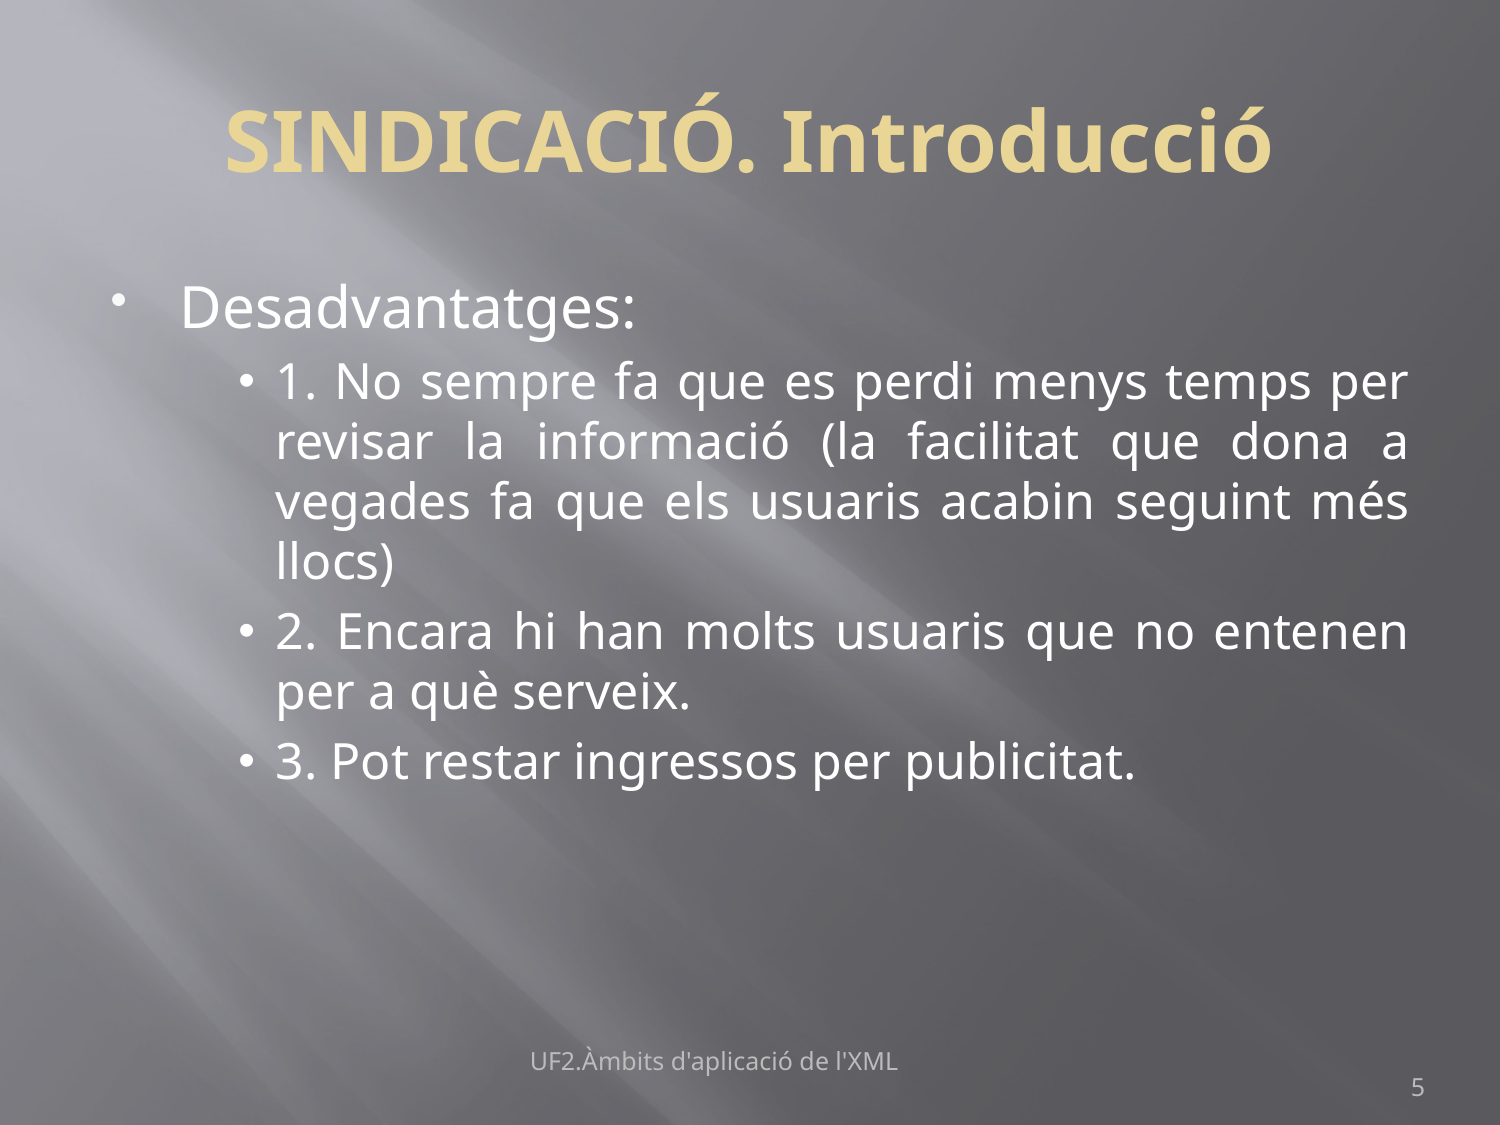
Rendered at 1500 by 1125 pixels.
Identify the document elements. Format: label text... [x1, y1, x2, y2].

footer UF2.Àmbits d'aplicació de l'XML [512, 1052, 988, 1113]
list Desadvantatges: 1. No sempre fa que es perdi menys temps per revisar la informació (la facilitat que dona a vegades fa que els usuaris acabin seguint més llocs) 2. Encara hi han molts usuaris que no entenen per a què serveix. 3. Pot restar ingressos per publicitat. [75, 262, 1425, 1035]
picture [0, 0, 1500, 1125]
slide_number <número> [1299, 1052, 1425, 1113]
title SINDICACIÓ. Introducció [75, 45, 1425, 233]
